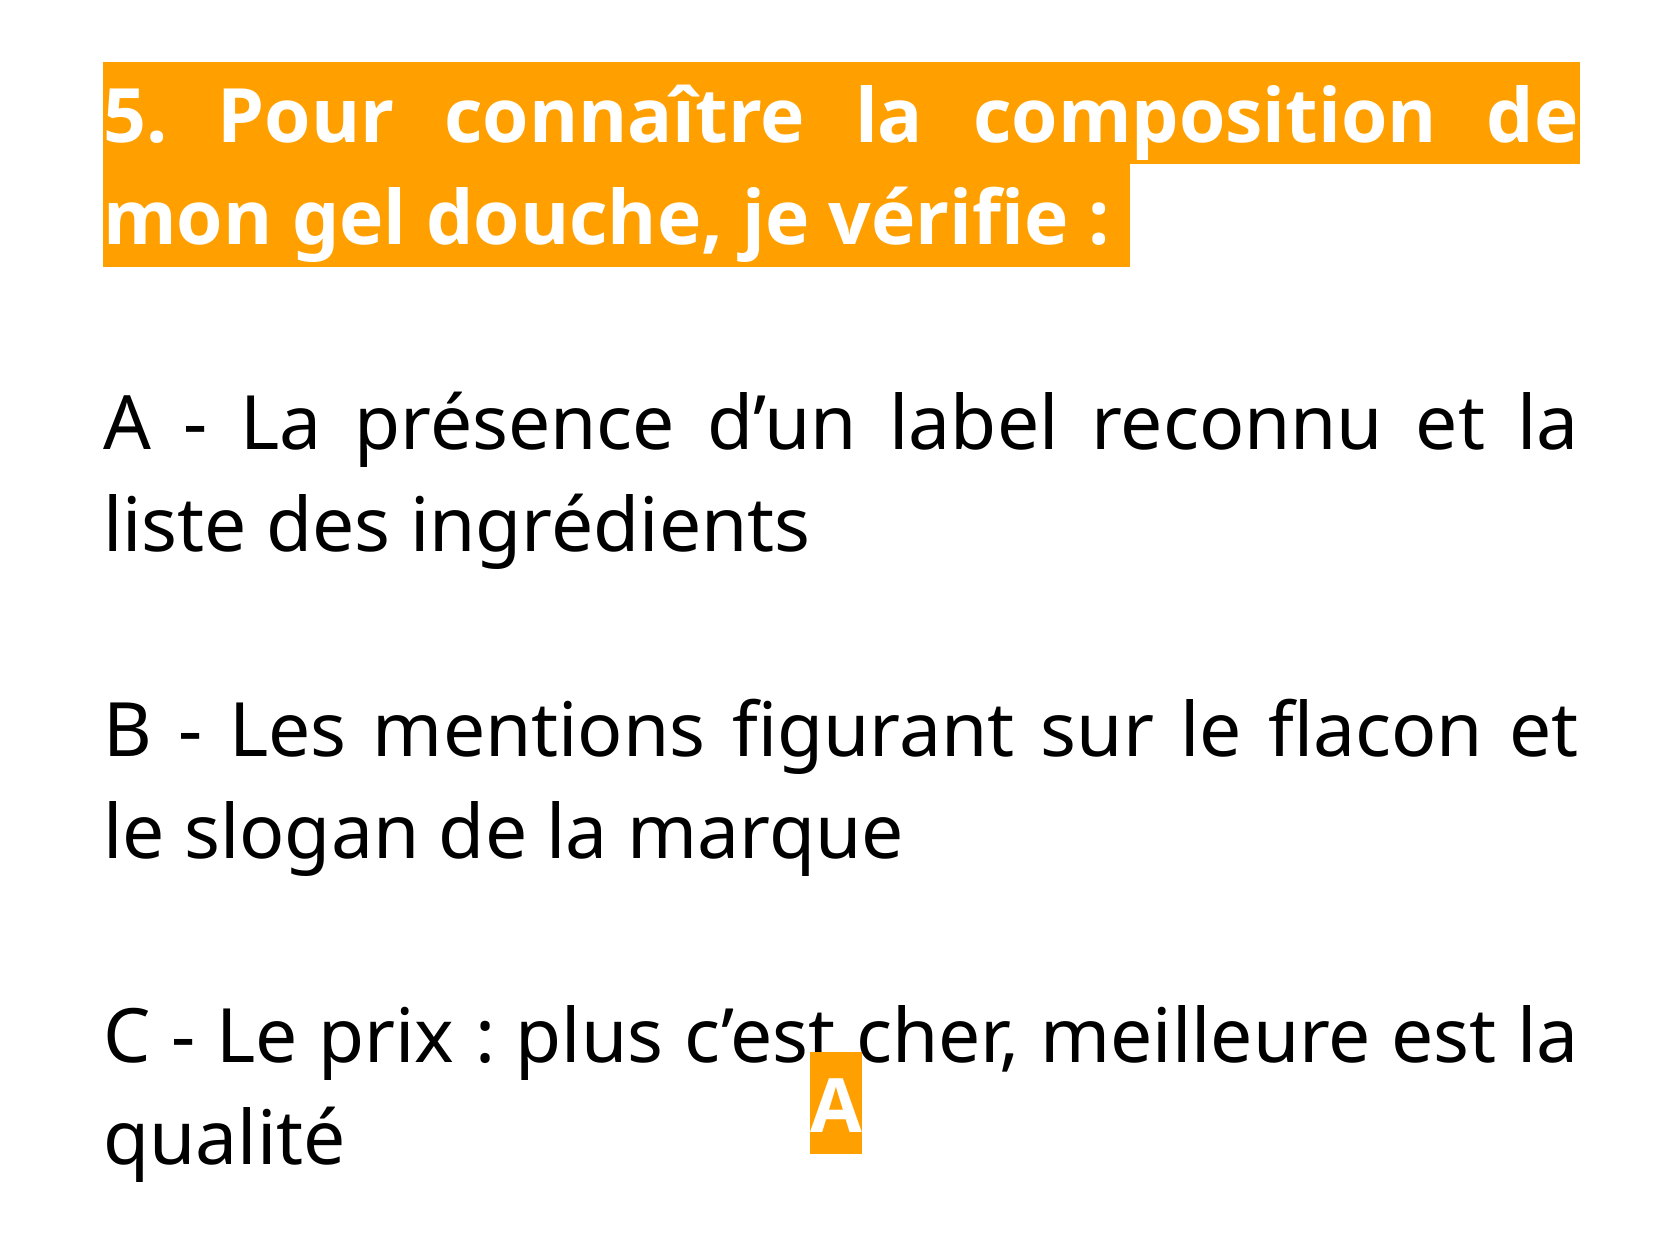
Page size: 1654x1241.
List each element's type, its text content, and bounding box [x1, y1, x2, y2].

text_box A [795, 1044, 880, 1166]
text_box 5. Pour connaître la composition de mon gel douche, je vérifie : A - La présence d’un label reconnu et la liste des ingrédients B - Les mentions figurant sur le flacon et le slogan de la marque C - Le prix : plus c’est cher, meilleure est la qualité [88, 12, 1595, 1086]
